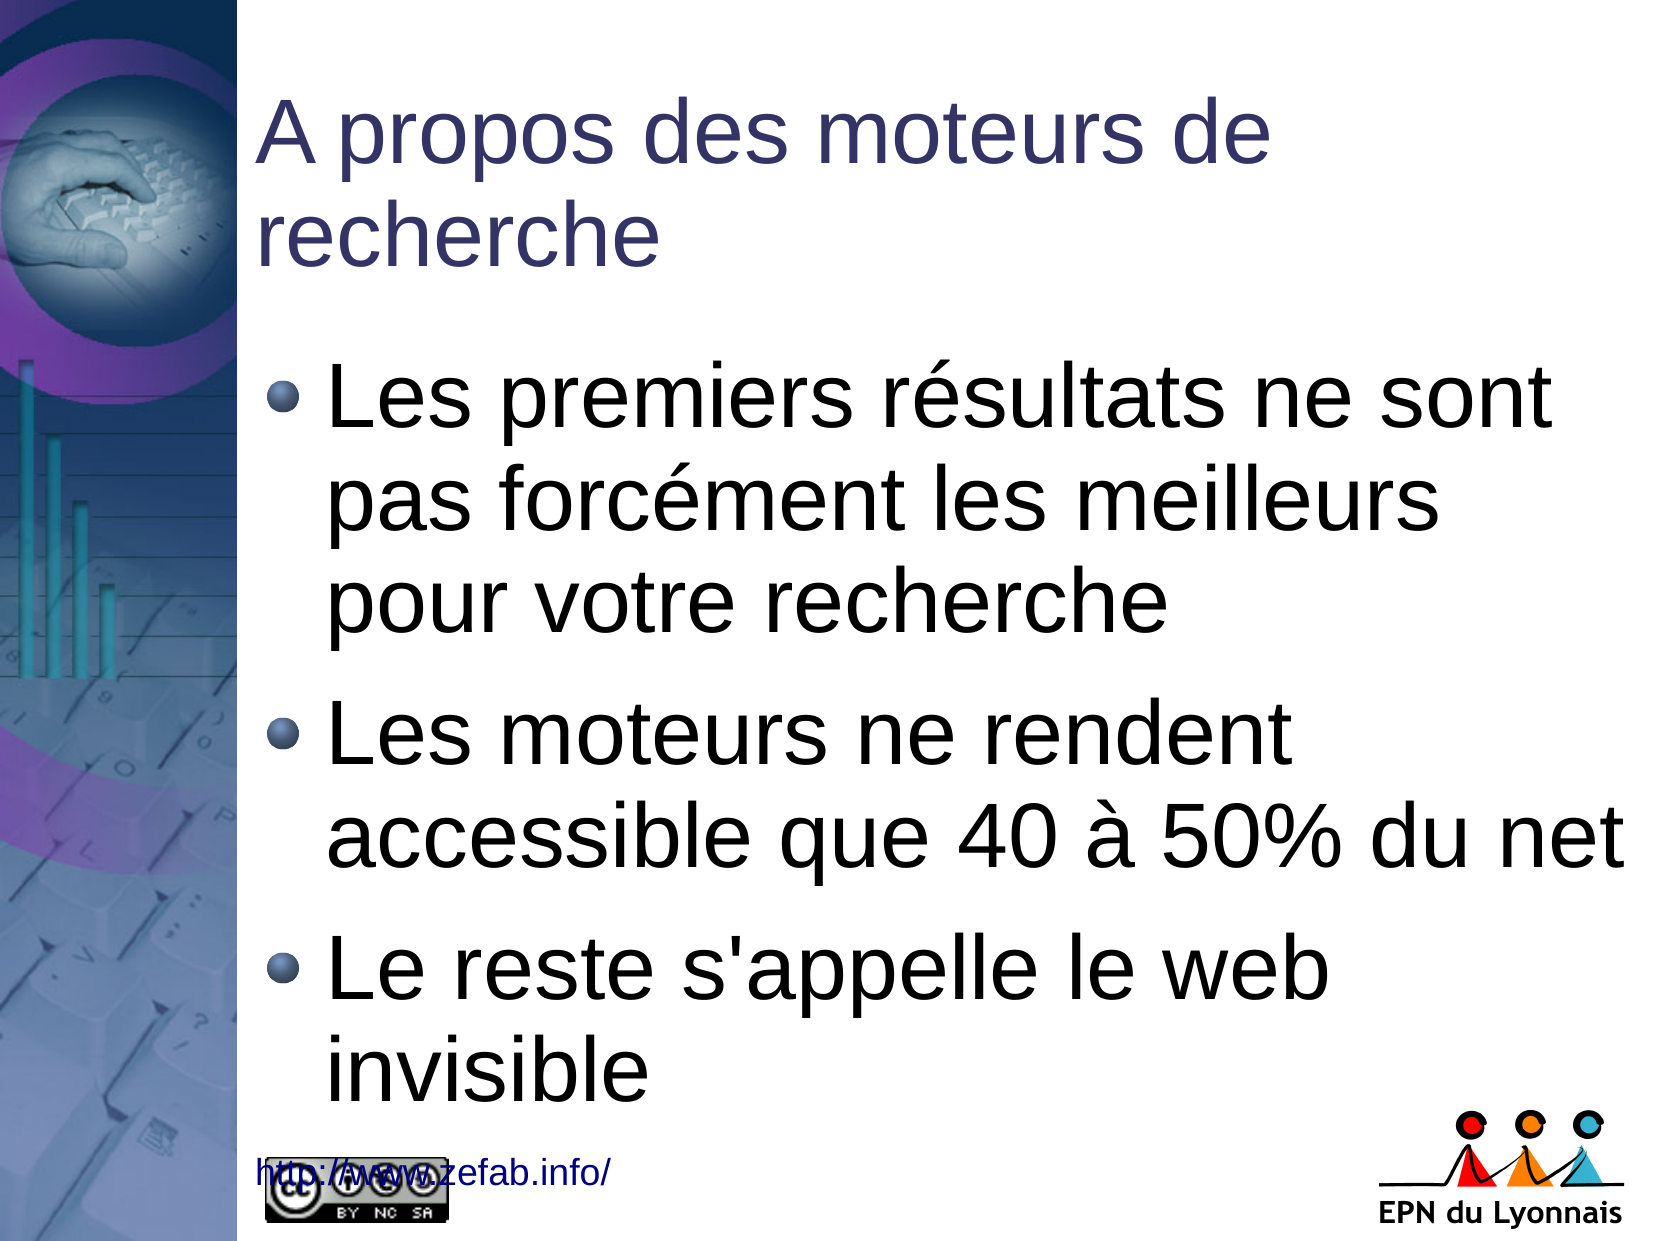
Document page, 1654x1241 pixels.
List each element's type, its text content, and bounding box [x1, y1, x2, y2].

title A propos des moteurs de recherche [254, 80, 1640, 286]
picture [1379, 1194, 1625, 1229]
picture [265, 1194, 449, 1223]
list Les premiers résultats ne sont pas forcément les meilleurs pour votre recherche Les moteurs ne rendent accessible que 40 à 50% du net Le reste s'appelle le web invisible http://www.zefab.info/ [254, 344, 1640, 1194]
picture [0, 0, 237, 1241]
